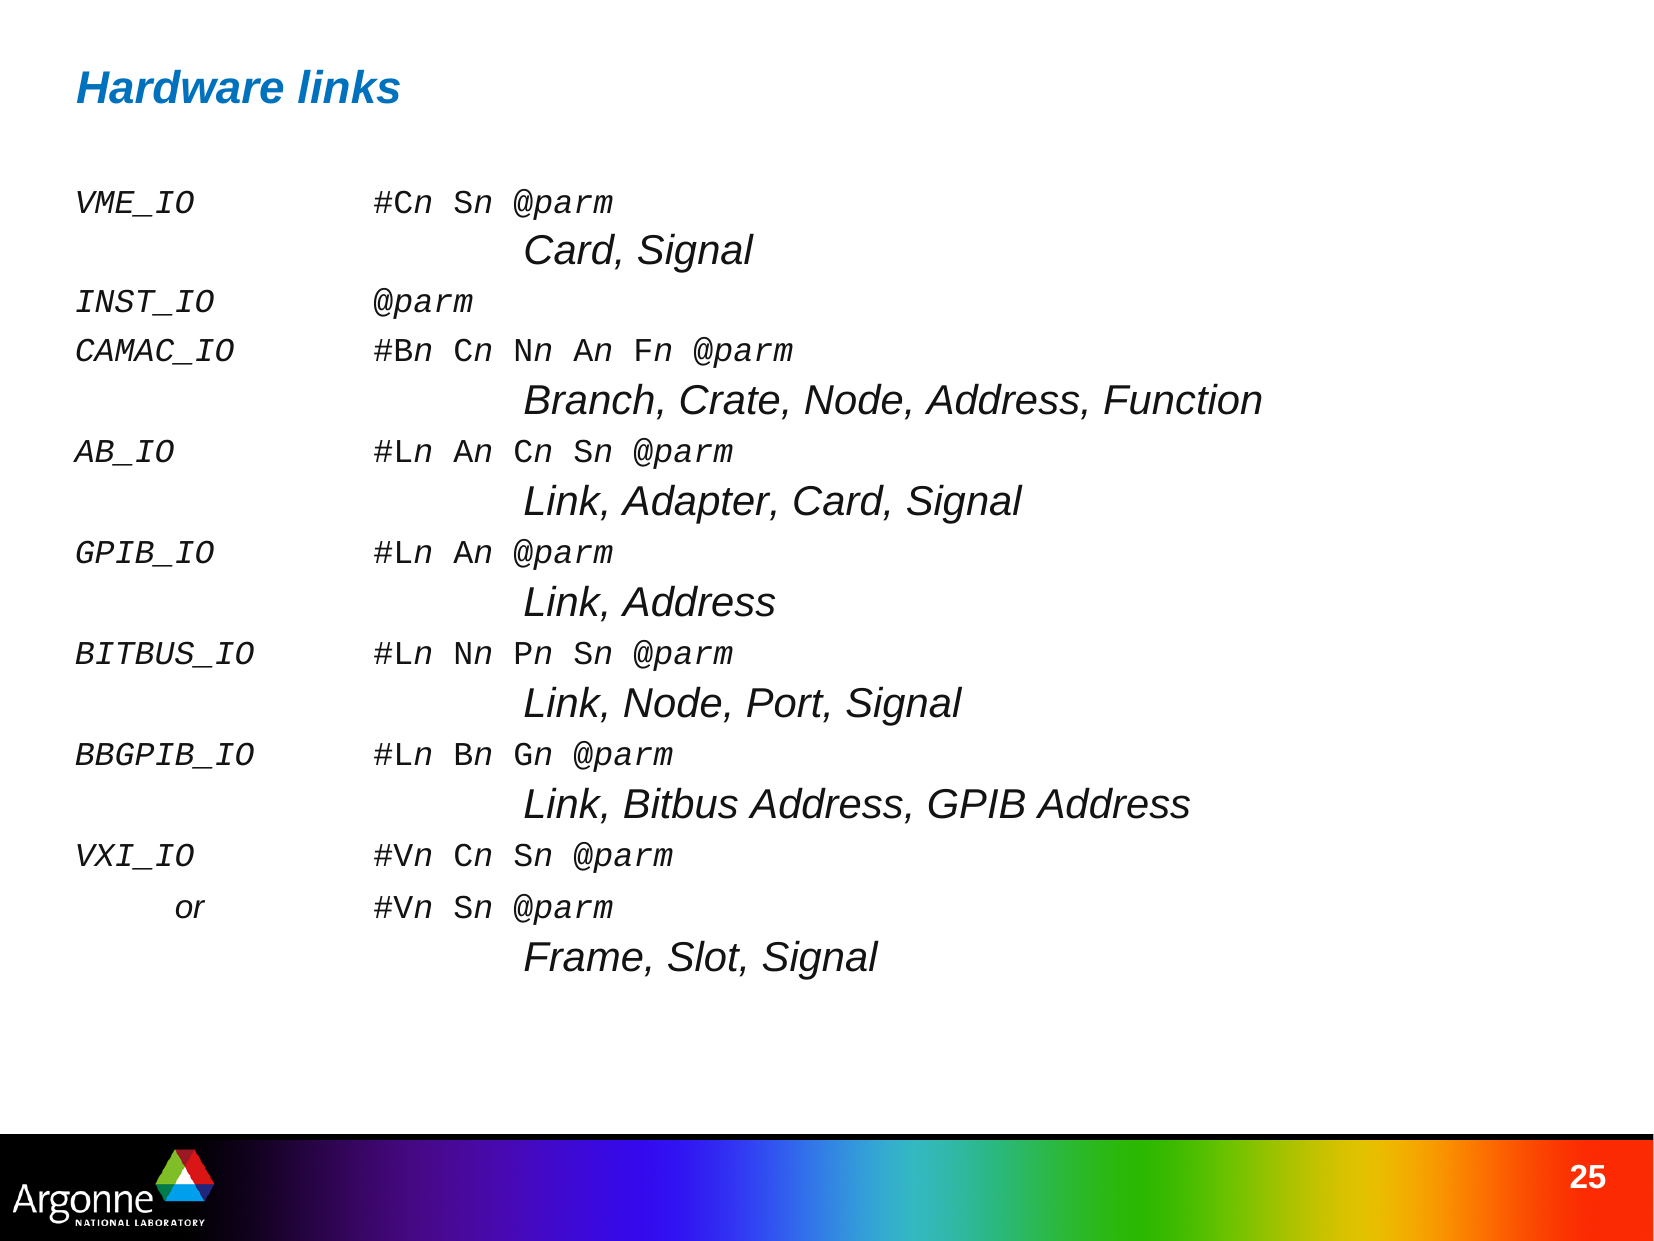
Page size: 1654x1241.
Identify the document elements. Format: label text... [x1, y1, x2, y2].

title Hardware links [61, 59, 1500, 144]
list VME_IO #Cn Sn @parm Card, Signal INST_IO @parm CAMAC_IO #Bn Cn Nn An Fn @parm Branch, Crate, Node, Address, Function AB_IO #Ln An Cn Sn @parm Link, Adapter, Card, Signal GPIB_IO #Ln An @parm Link, Address BITBUS_IO #Ln Nn Pn Sn @parm Link, Node, Port, Signal BBGPIB_IO #Ln Bn Gn @parm Link, Bitbus Address, GPIB Address VXI_IO #Vn Cn Sn @parm or #Vn Sn @parm Frame, Slot, Signal [60, 178, 1496, 1129]
picture [0, 1134, 1654, 1241]
